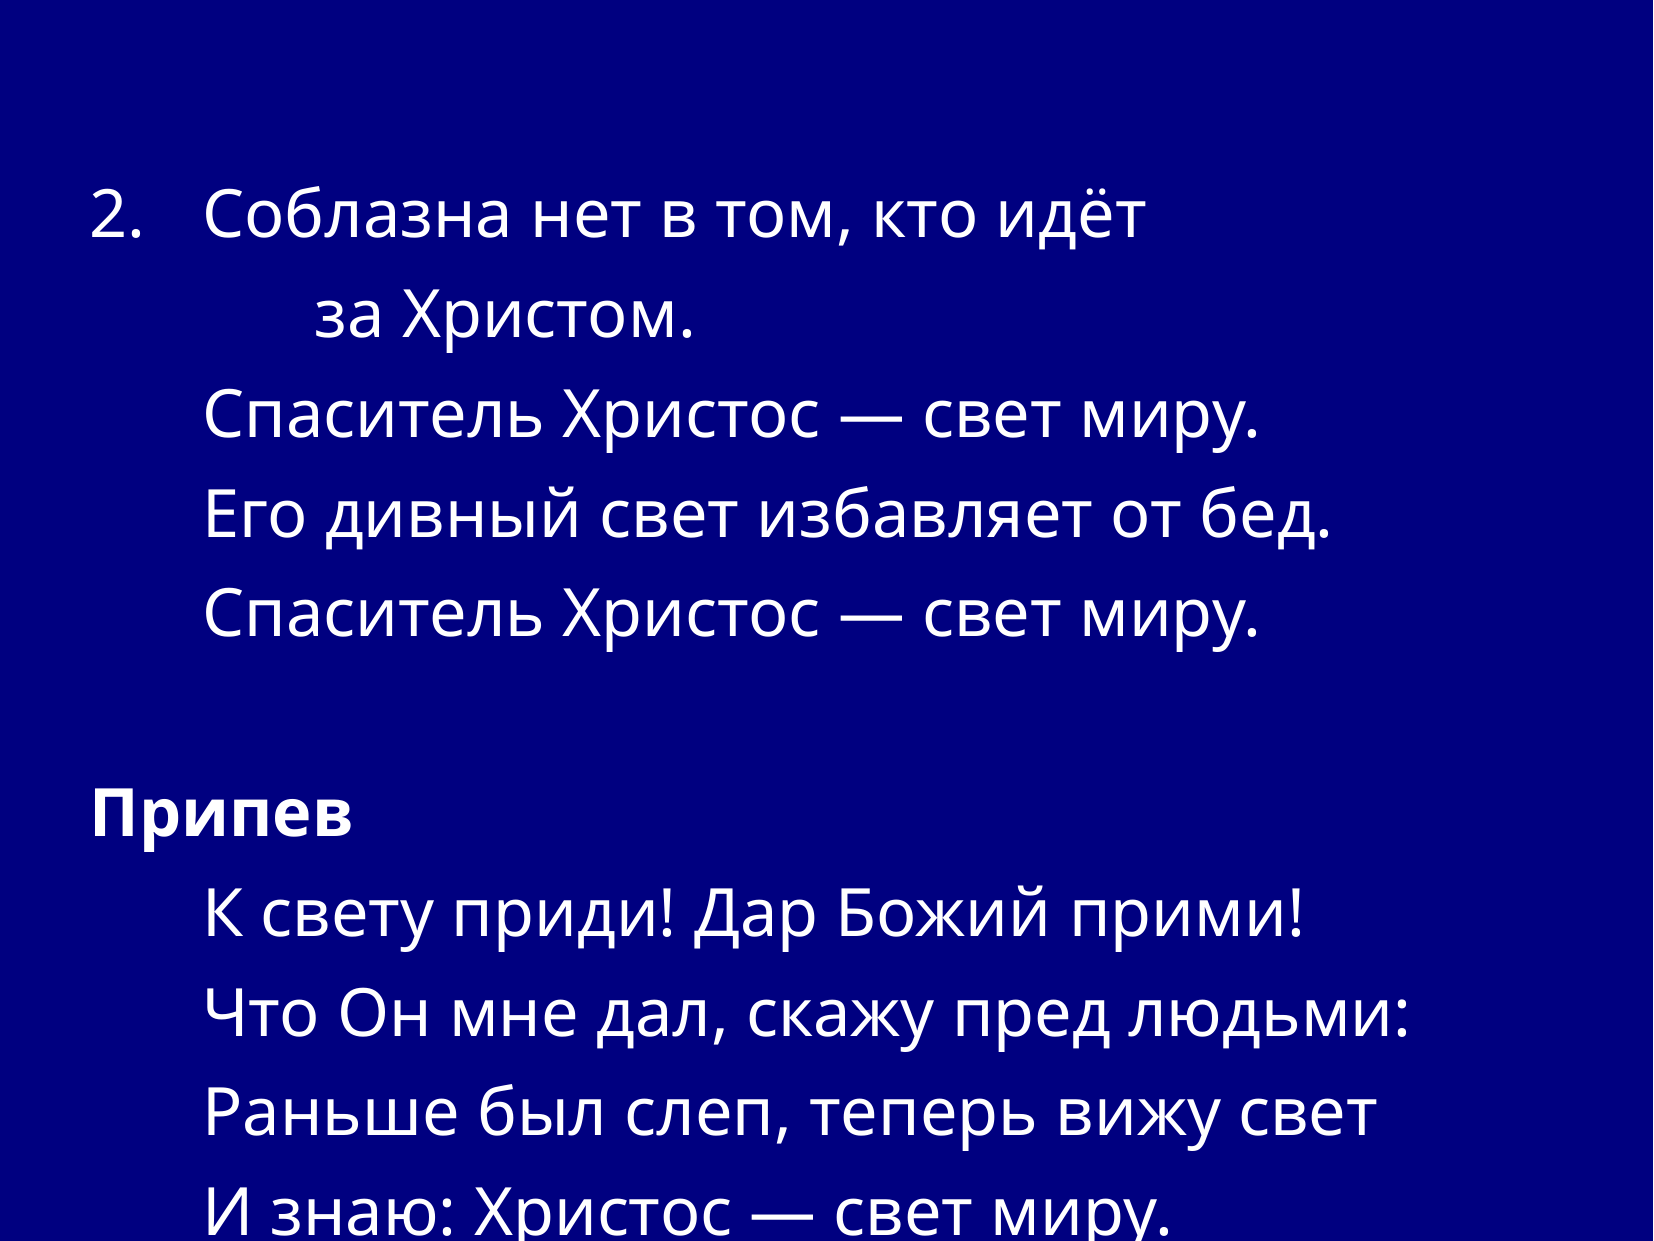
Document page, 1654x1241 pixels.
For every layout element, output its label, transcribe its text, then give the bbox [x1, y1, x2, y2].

text_box 2. Соблазна нет в том, кто идёт за Христом. Спаситель Христос — свет миру. Его дивный свет избавляет от бед. Спаситель Христос — свет миру. Припев К свету приди! Дар Божий прими! Что Он мне дал, скажу пред людьми: Раньше был слеп, теперь вижу свет И знаю: Христос — свет миру. [75, 150, 1576, 1163]
